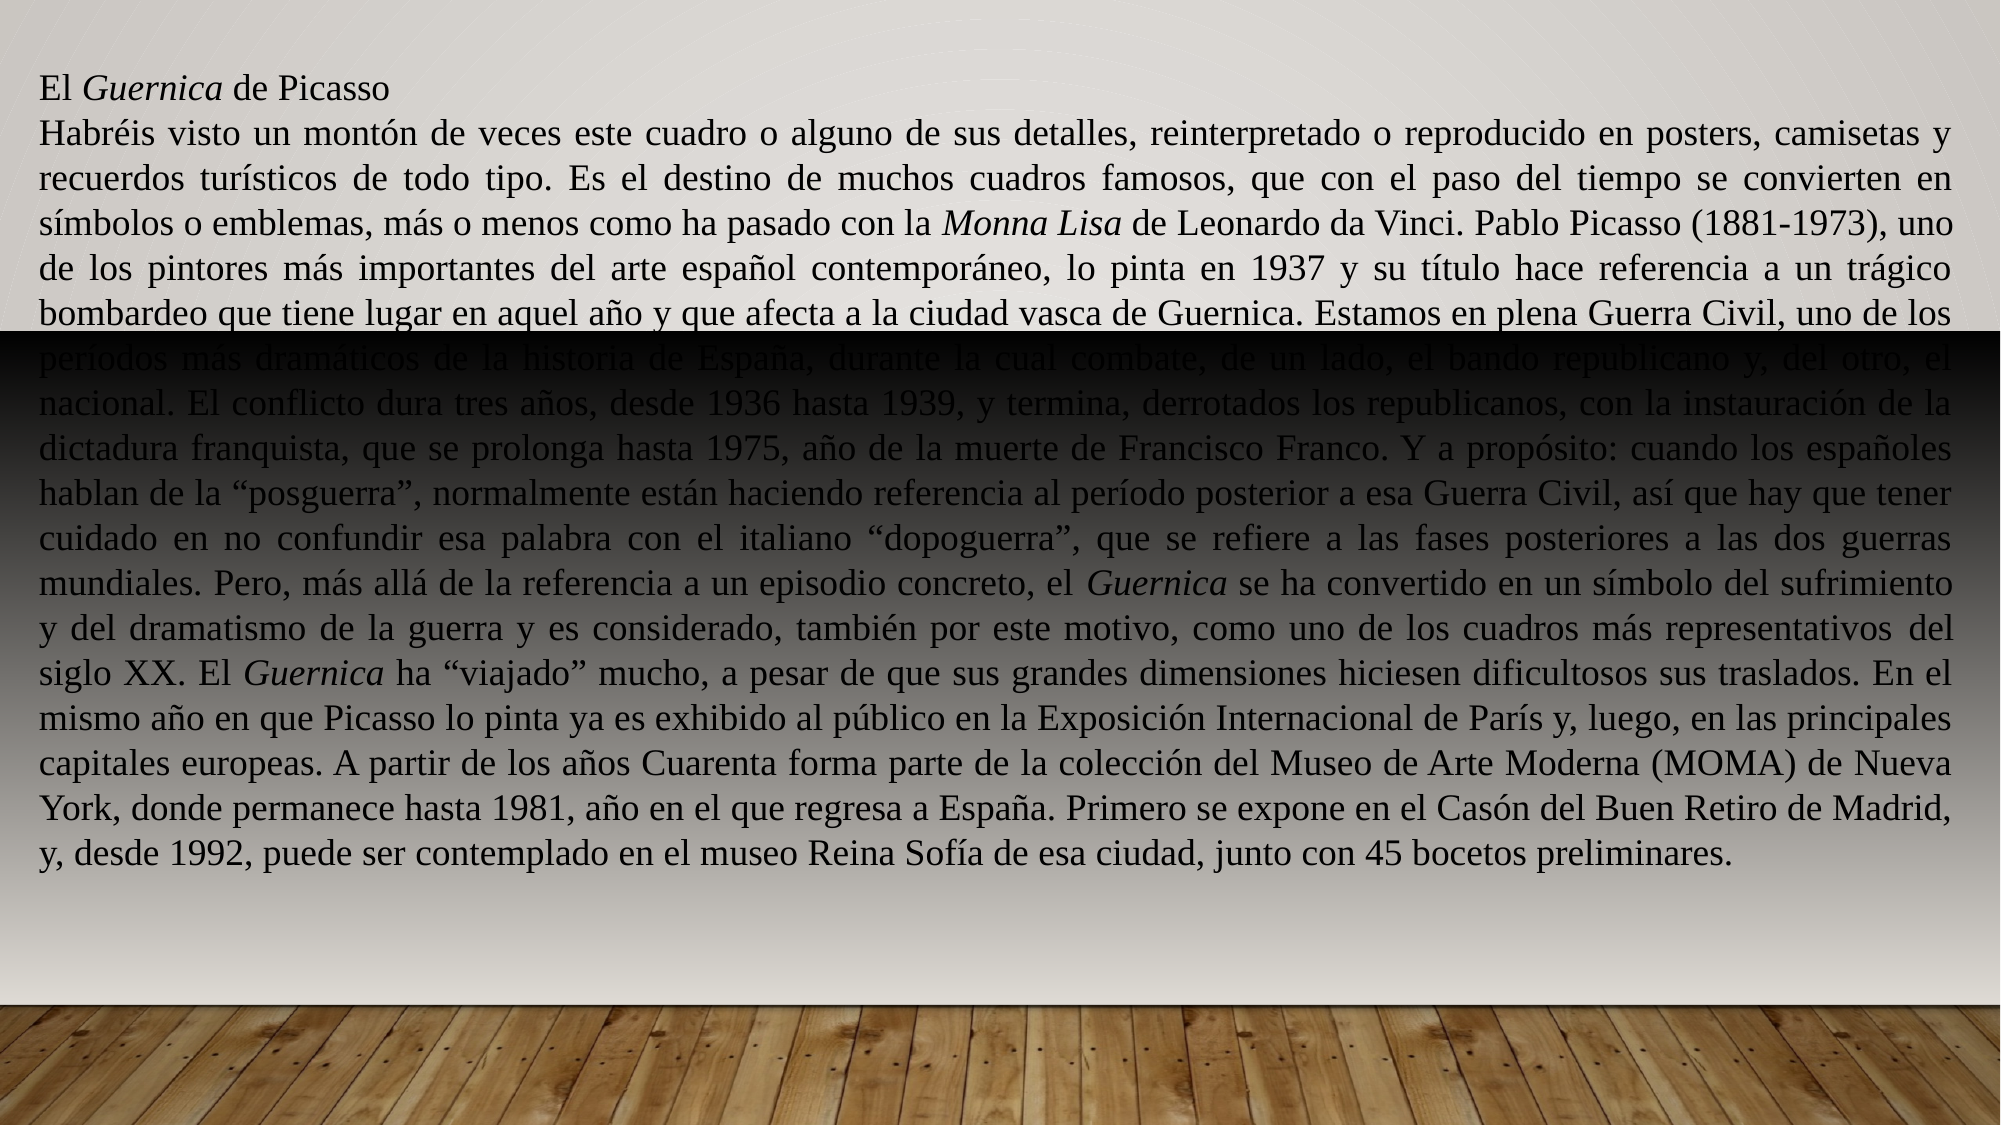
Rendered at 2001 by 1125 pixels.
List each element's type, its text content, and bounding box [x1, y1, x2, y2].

text_box El Guernica de Picasso Habréis visto un montón de veces este cuadro o alguno de sus detalles, reinterpretado o reproducido en posters, camisetas y recuerdos turísticos de todo tipo. Es el destino de muchos cuadros famosos, que con el paso del tiempo se convierten en símbolos o emblemas, más o menos como ha pasado con la Monna Lisa de Leonardo da Vinci. Pablo Picasso (1881-1973), uno de los pintores más importantes del arte español contemporáneo, lo pinta en 1937 y su título hace referencia a un trágico bombardeo que tiene lugar en aquel año y que afecta a la ciudad vasca de Guernica. Estamos en plena Guerra Civil, uno de los períodos más dramáticos de la historia de España, durante la cual combate, de un lado, el bando republicano y, del otro, el nacional. El conflicto dura tres años, desde 1936 hasta 1939, y termina, derrotados los republicanos, con la instauración de la dictadura franquista, que se prolonga hasta 1975, año de la muerte de Francisco Franco. Y a propósito: cuando los españoles hablan de la “posguerra”, normalmente están haciendo referencia al período posterior a esa Guerra Civil, así que hay que tener cuidado en no confundir esa palabra con el italiano “dopoguerra”, que se refiere a las fases posteriores a las dos guerras mundiales. Pero, más allá de la referencia a un episodio concreto, el Guernica se ha convertido en un símbolo del sufrimiento y del dramatismo de la guerra y es considerado, también por este motivo, como uno de los cuadros más representativos del siglo XX. El Guernica ha “viajado” mucho, a pesar de que sus grandes dimensiones hiciesen dificultosos sus traslados. En el mismo año en que Picasso lo pinta ya es exhibido al público en la Exposición Internacional de París y, luego, en las principales capitales europeas. A partir de los años Cuarenta forma parte de la colección del Museo de Arte Moderna (MOMA) de Nueva York, donde permanece hasta 1981, año en el que regresa a España. Primero se expone en el Casón del Buen Retiro de Madrid, y, desde 1992, puede ser contemplado en el museo Reina Sofía de esa ciudad, junto con 45 bocetos preliminares. [23, 55, 1970, 1071]
